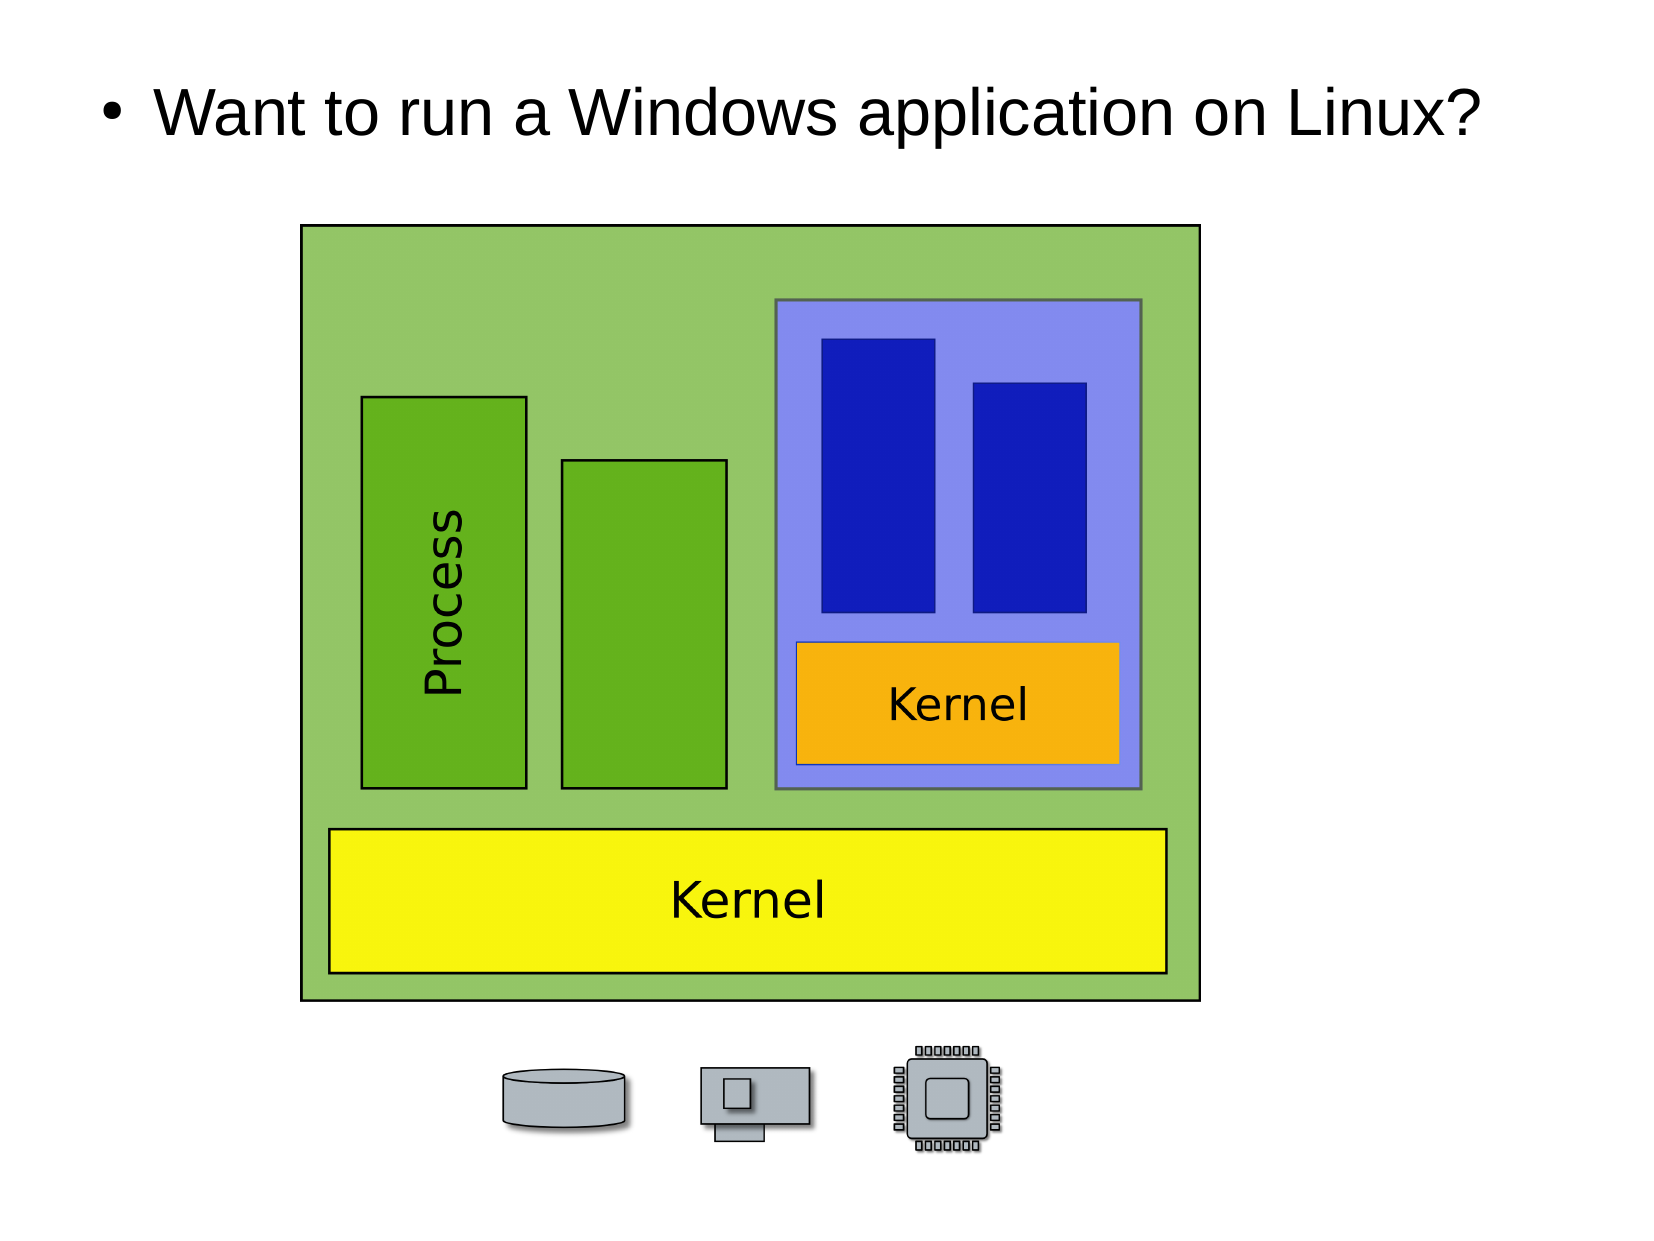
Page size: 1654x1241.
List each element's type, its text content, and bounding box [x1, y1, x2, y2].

picture [300, 224, 1201, 1162]
list Want to run a Windows application on Linux? [82, 75, 1576, 1126]
